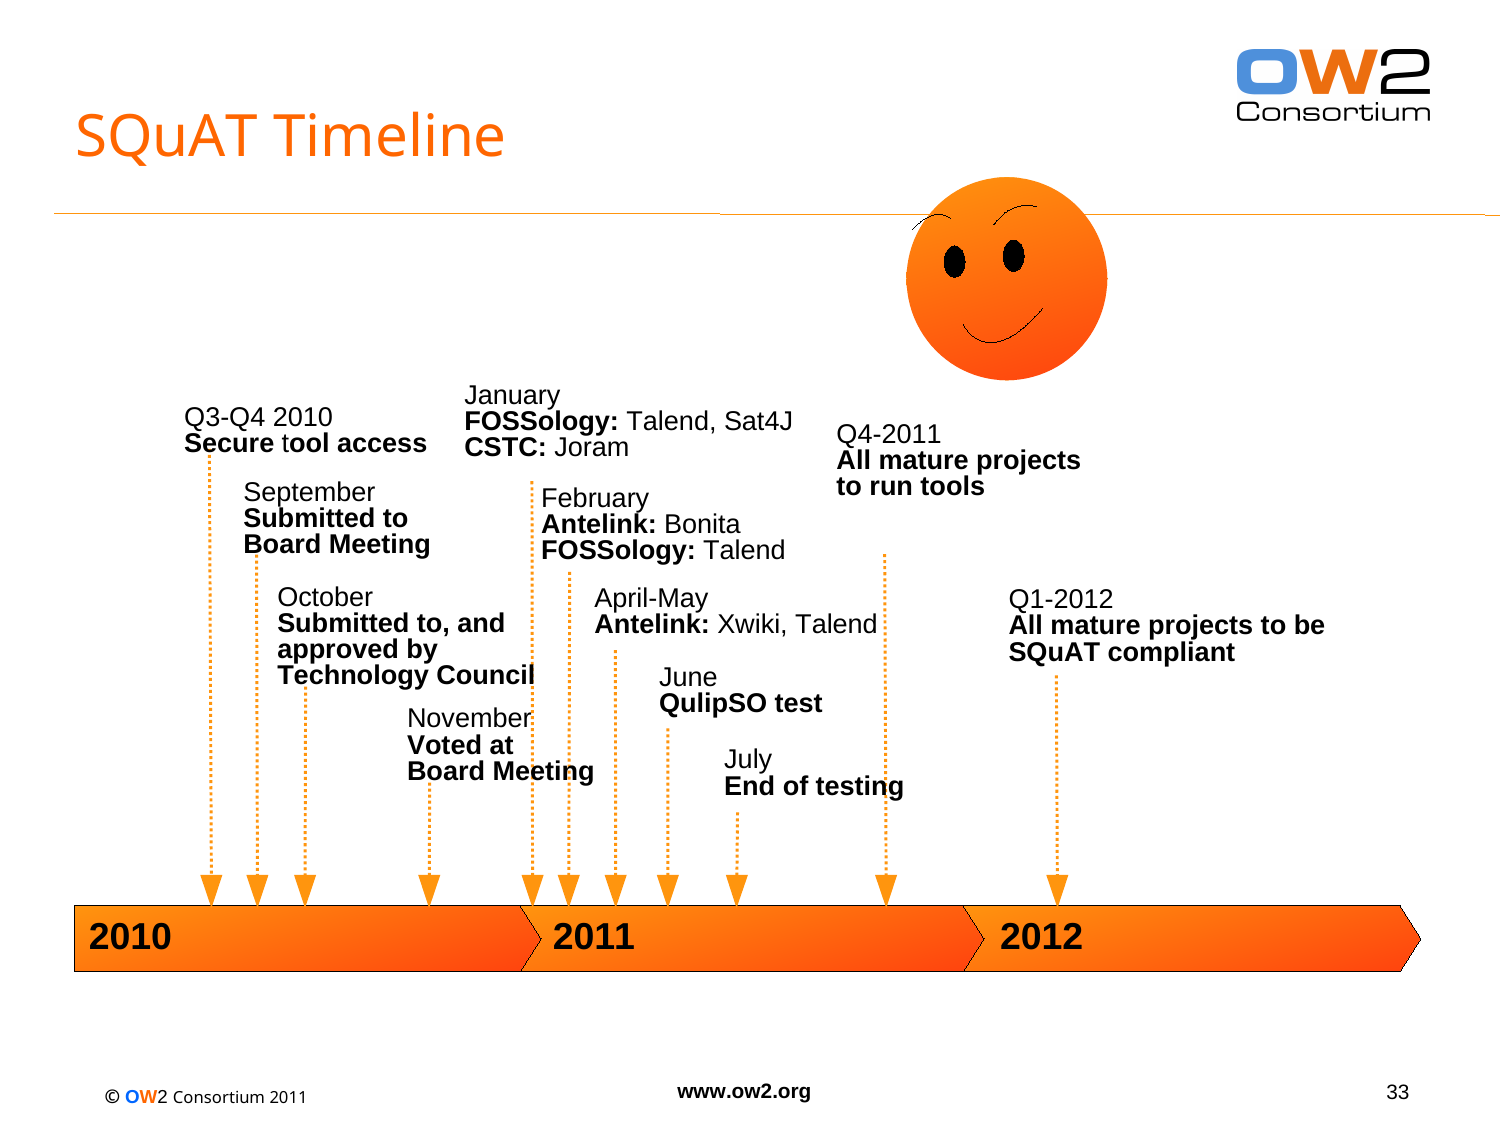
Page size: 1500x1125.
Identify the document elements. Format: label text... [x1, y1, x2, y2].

title SQuAT Timeline [74, 45, 1175, 214]
text_box 2011 [521, 905, 985, 972]
text_box September Submitted to Board Meeting [228, 472, 447, 571]
text_box November Voted at Board Meeting [392, 699, 611, 798]
text_box [906, 177, 1108, 381]
text_box 2010 [74, 905, 542, 972]
text_box July End of testing [709, 740, 922, 812]
text_box 2012 [964, 905, 1421, 972]
text_box April-May Antelink: Xwiki, Talend [579, 579, 891, 651]
text_box Q1-2012 All mature projects to be SQuAT compliant [993, 580, 1379, 678]
text_box October Submitted to, and approved by Technology Council [262, 577, 550, 702]
text_box February Antelink: Bonita FOSSology: Talend [526, 478, 912, 577]
text_box Q4-2011 All mature projects to run tools [821, 414, 1104, 530]
text_box January FOSSology: Talend, Sat4J CSTC: Joram [449, 375, 807, 474]
text_box June QulipSO test [644, 658, 857, 730]
text_box Q3-Q4 2010 Secure tool access [169, 397, 456, 470]
